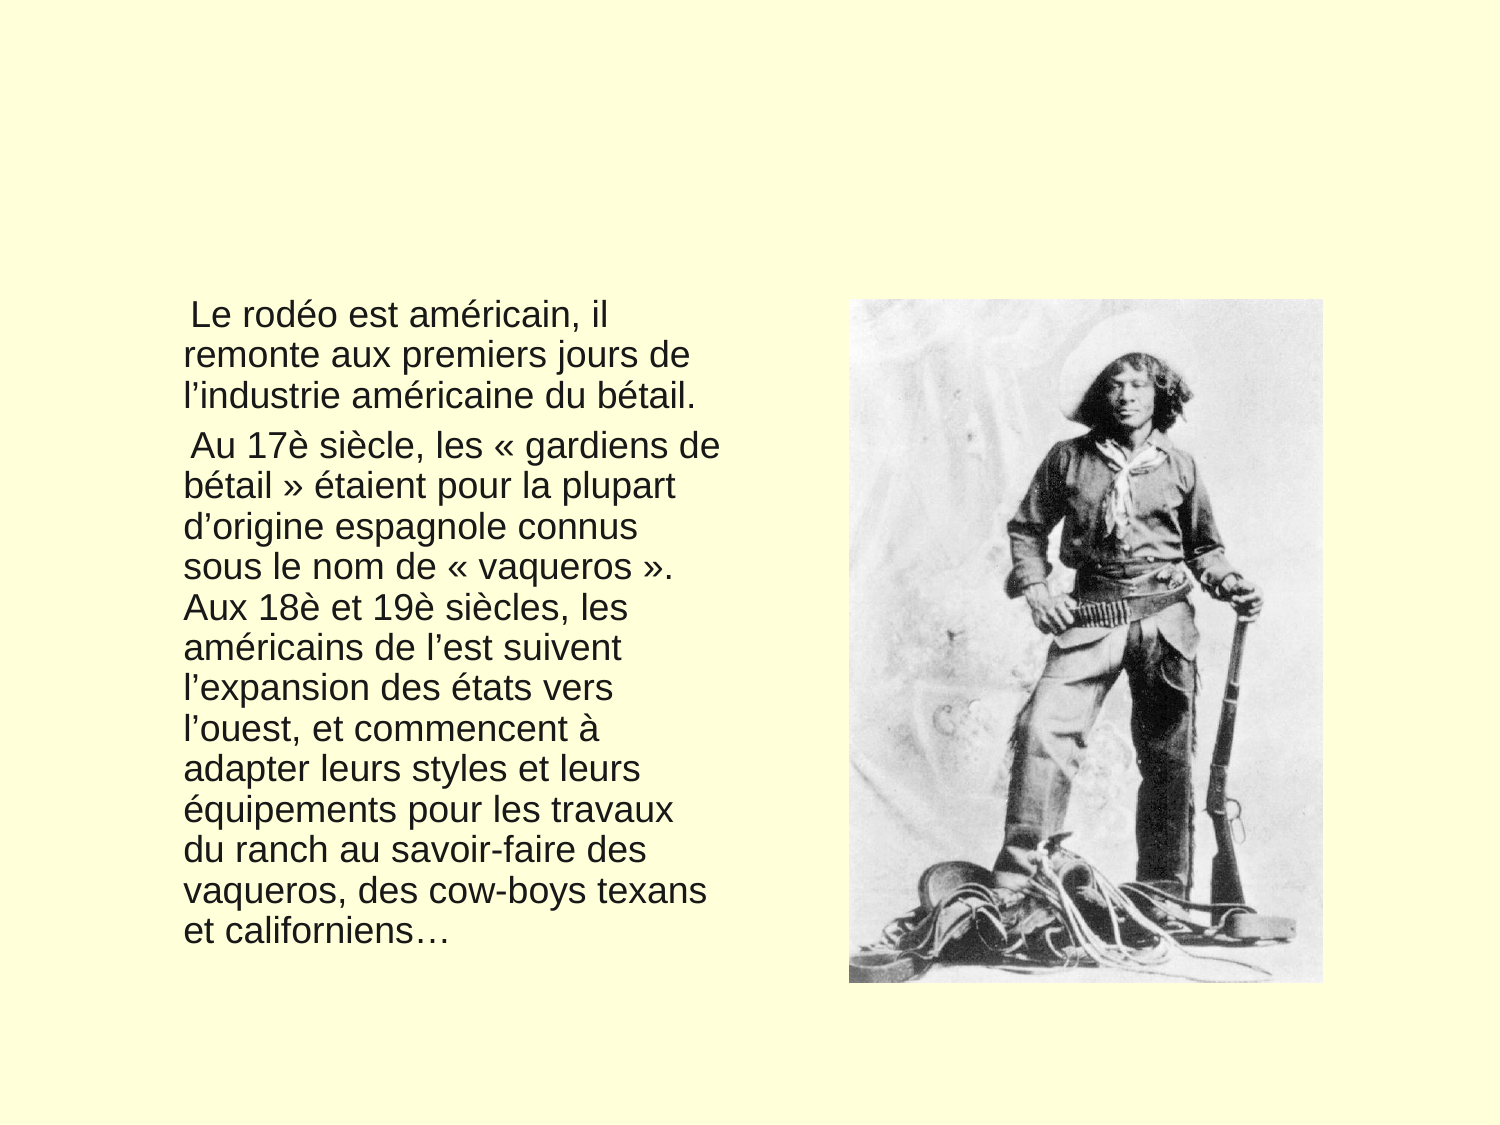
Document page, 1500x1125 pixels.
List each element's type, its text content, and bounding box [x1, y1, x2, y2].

list Le rodéo est américain, il remonte aux premiers jours de l’industrie américaine du bétail. Au 17è siècle, les « gardiens de bétail » étaient pour la plupart d’origine espagnole connus sous le nom de « vaqueros ». Aux 18è et 19è siècles, les américains de l’est suivent l’expansion des états vers l’ouest, et commencent à adapter leurs styles et leurs équipements pour les travaux du ranch au savoir-faire des vaqueros, des cow-boys texans et californiens… [112, 287, 738, 963]
picture [849, 299, 1323, 983]
